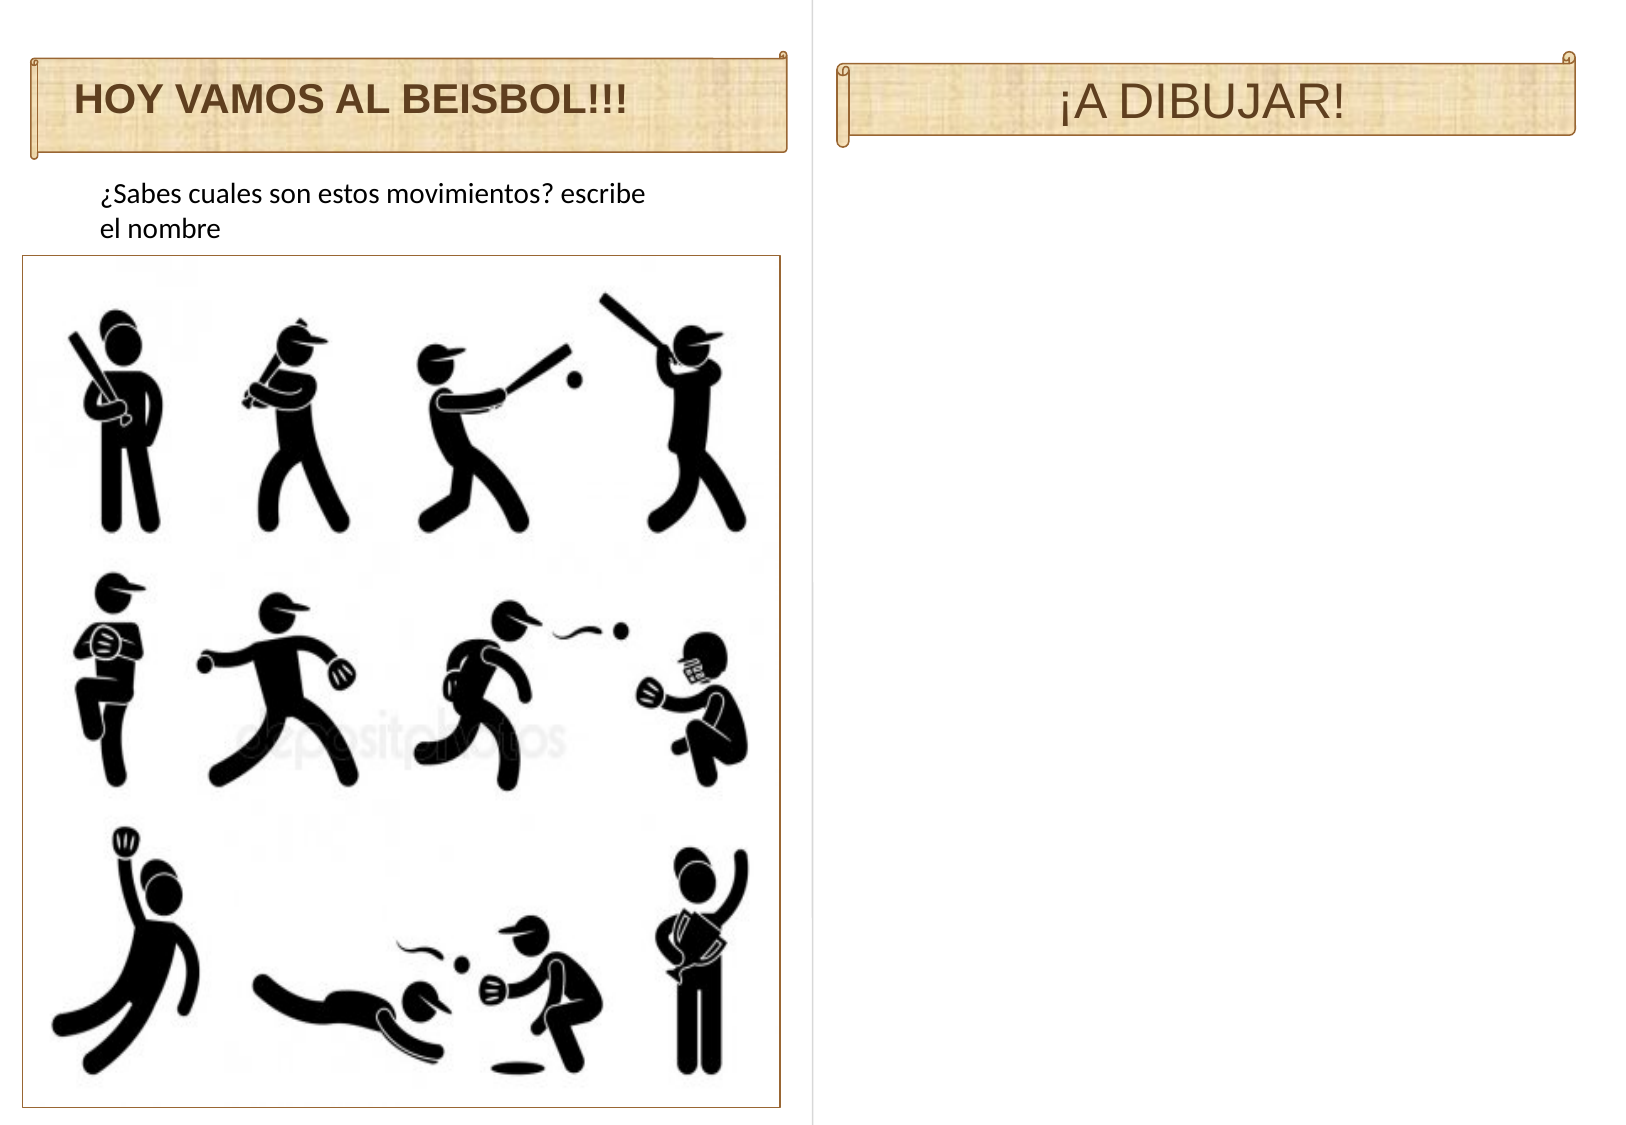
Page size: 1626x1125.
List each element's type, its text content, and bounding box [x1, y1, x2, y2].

text_box [1545, 51, 1576, 136]
text_box HOY VAMOS AL BEISBOL!!! [58, 64, 780, 240]
picture [23, 256, 780, 1107]
text_box [836, 63, 859, 148]
text_box ¿Sabes cuales son estos movimientos? escribe el nombre [84, 159, 671, 242]
text_box ¡A DIBUJAR! [859, 61, 1545, 137]
text_box [30, 51, 787, 160]
